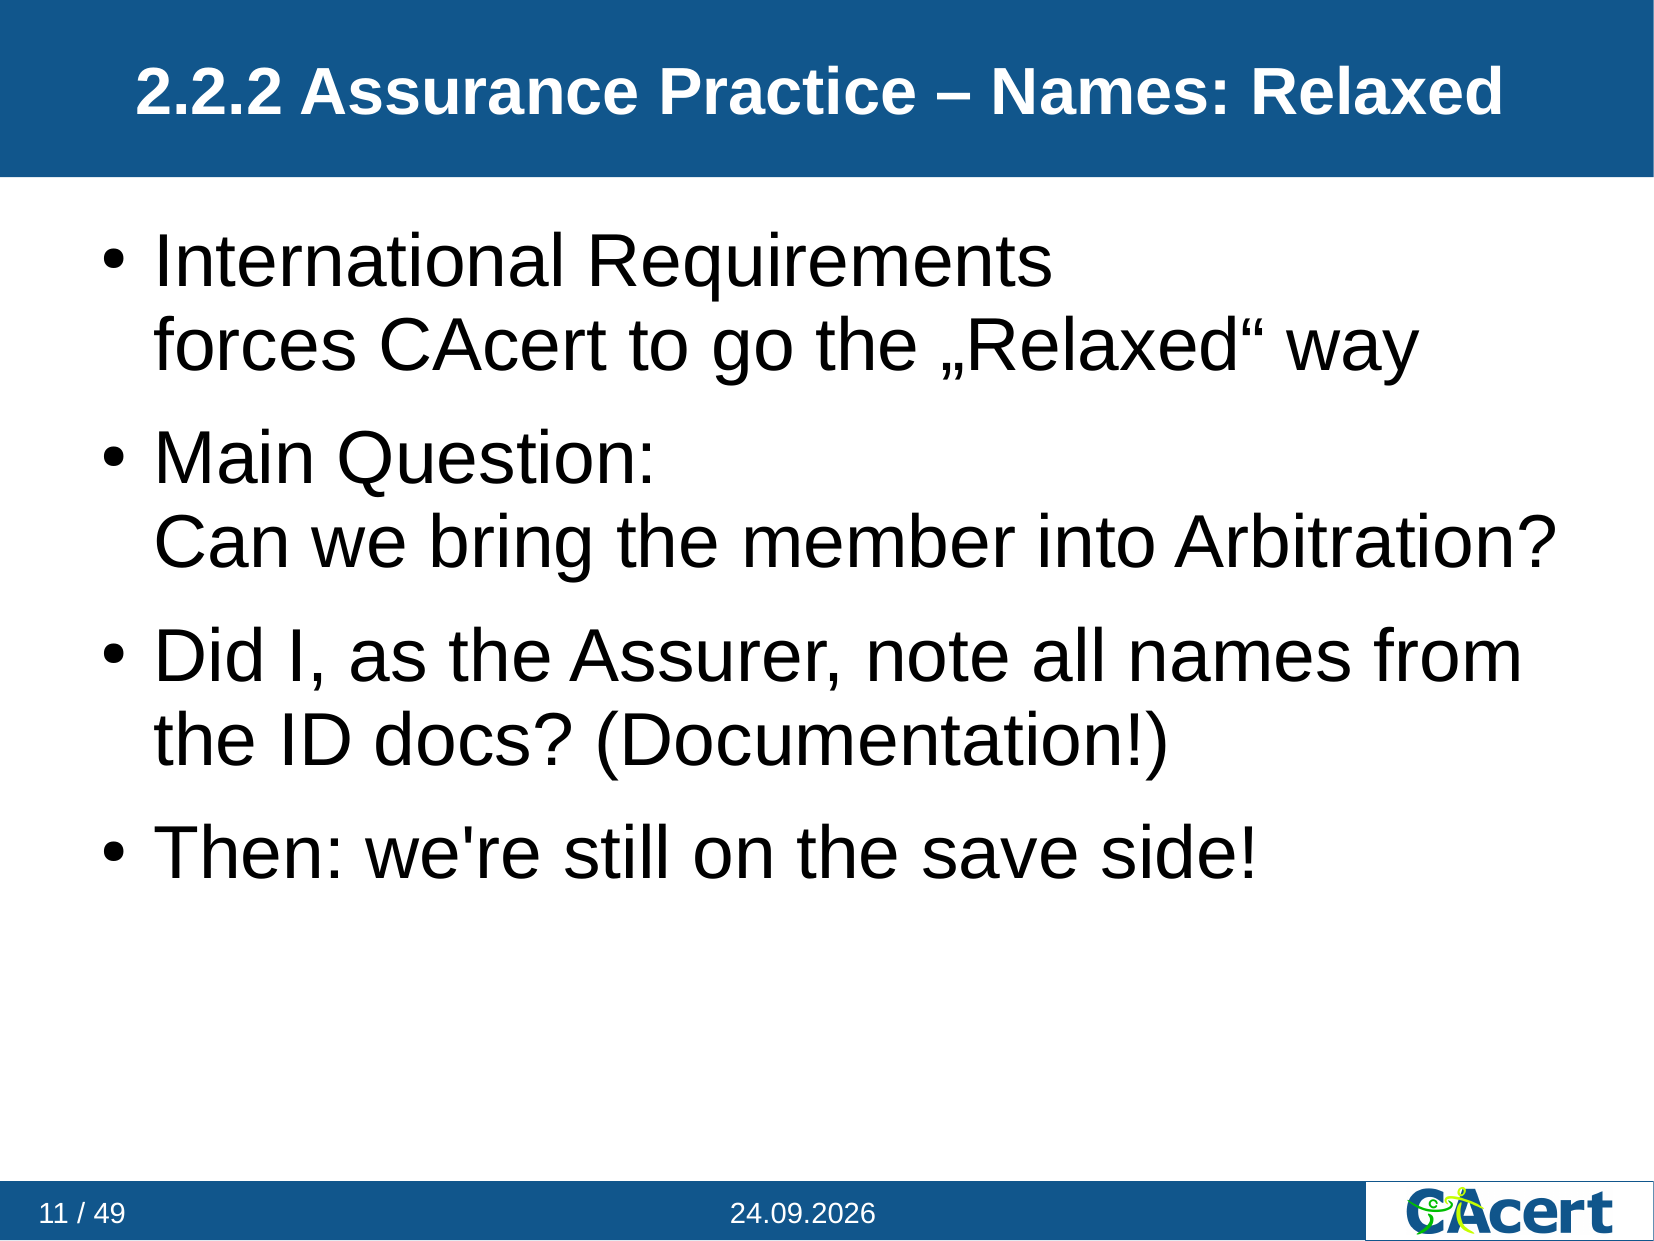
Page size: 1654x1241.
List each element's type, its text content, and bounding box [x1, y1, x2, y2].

picture [1406, 1186, 1613, 1235]
list International Requirements forces CAcert to go the „Relaxed“ way Main Question: Can we bring the member into Arbitration? Did I, as the Assurer, note all names from the ID docs? (Documentation!) Then: we're still on the save side! [82, 218, 1571, 1091]
title 2.2.2 Assurance Practice – Names: Relaxed [76, 17, 1565, 166]
